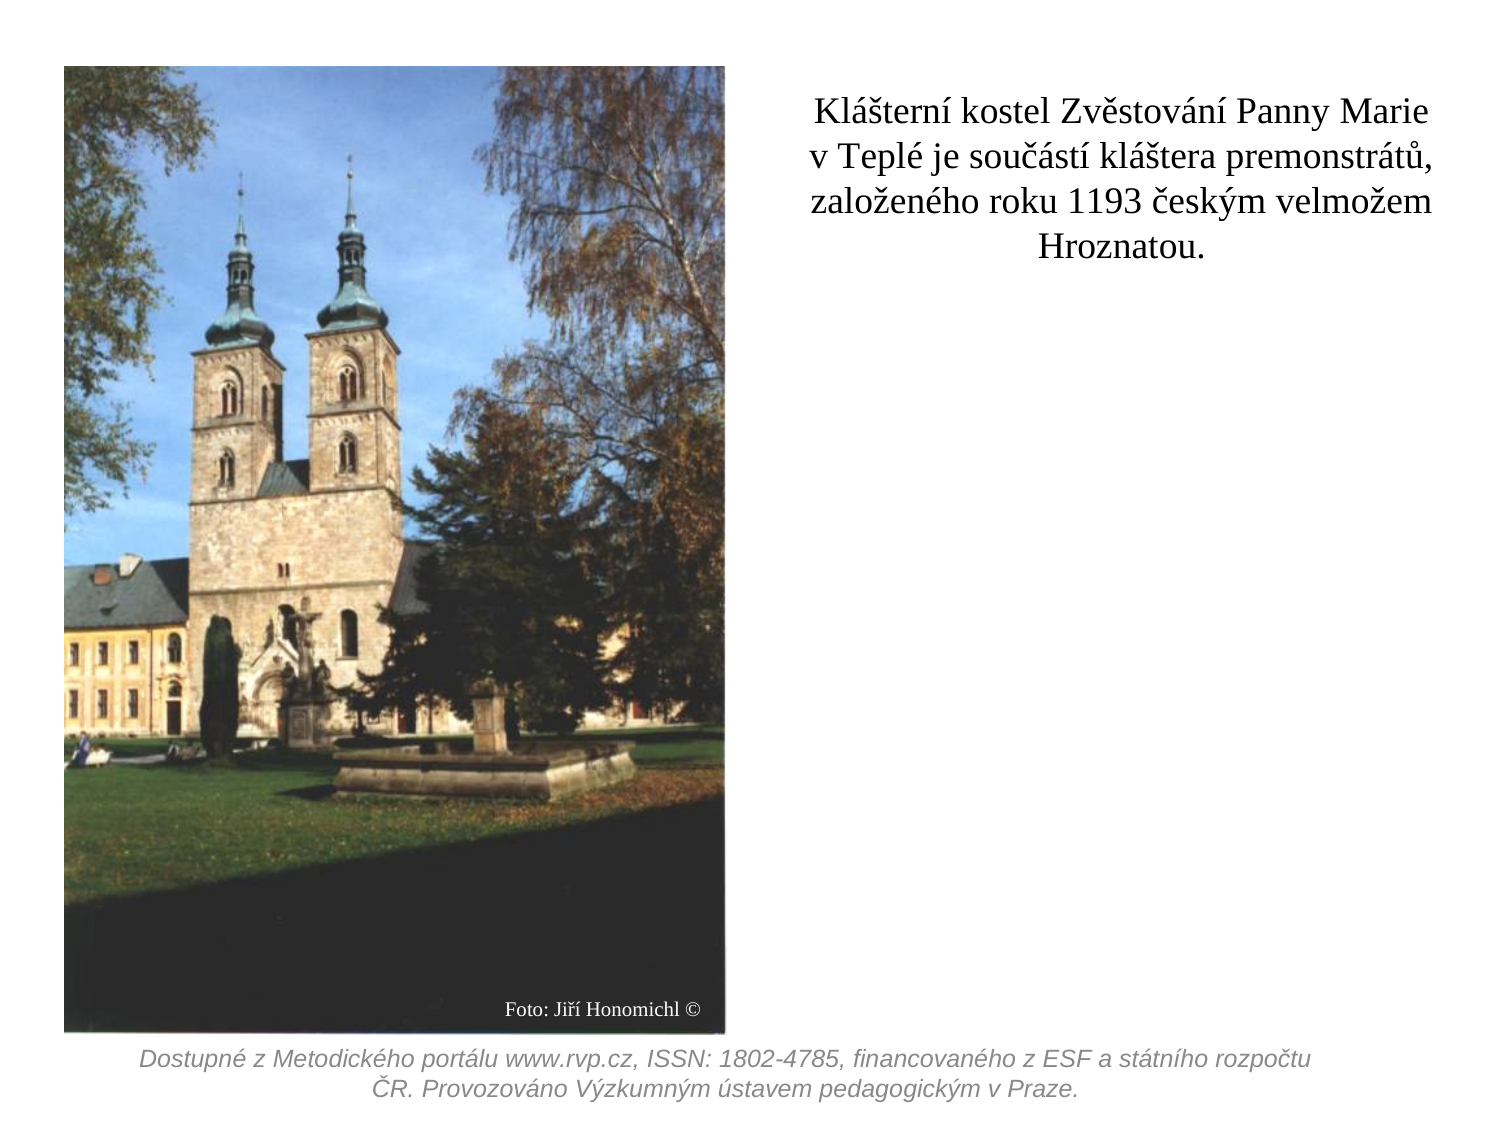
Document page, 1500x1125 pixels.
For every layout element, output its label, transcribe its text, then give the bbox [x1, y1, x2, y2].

text_box Foto: Jiří Honomichl © [490, 987, 722, 1029]
text_box Klášterní kostel Zvěstování Panny Marie v Teplé je součástí kláštera premonstrátů, založeného roku 1193 českým velmožem Hroznatou. [785, 78, 1459, 274]
picture [64, 66, 729, 1035]
text_box Dostupné z Metodického portálu www.rvp.cz, ISSN: 1802-4785, financovaného z ESF a státního rozpočtu ČR. Provozováno Výzkumným ústavem pedagogickým v Praze. [105, 1042, 1348, 1103]
